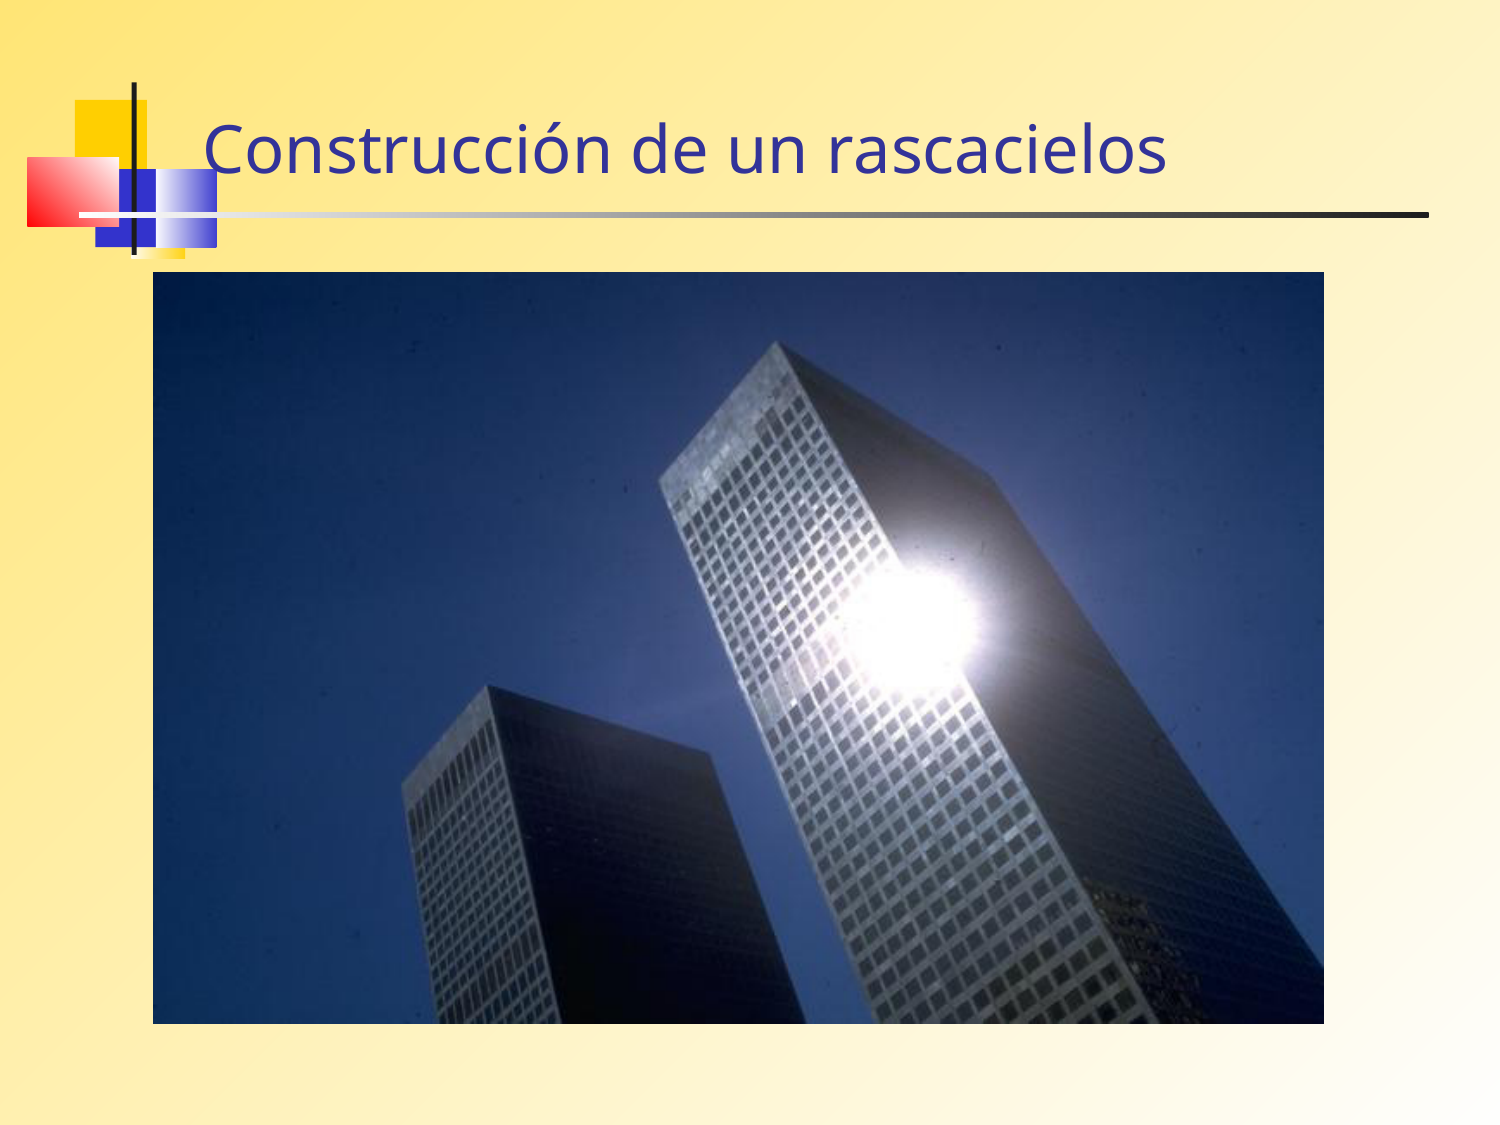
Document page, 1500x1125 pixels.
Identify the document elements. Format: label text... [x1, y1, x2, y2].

title Construcción de un rascacielos [187, 37, 1466, 201]
picture [153, 272, 1324, 1024]
